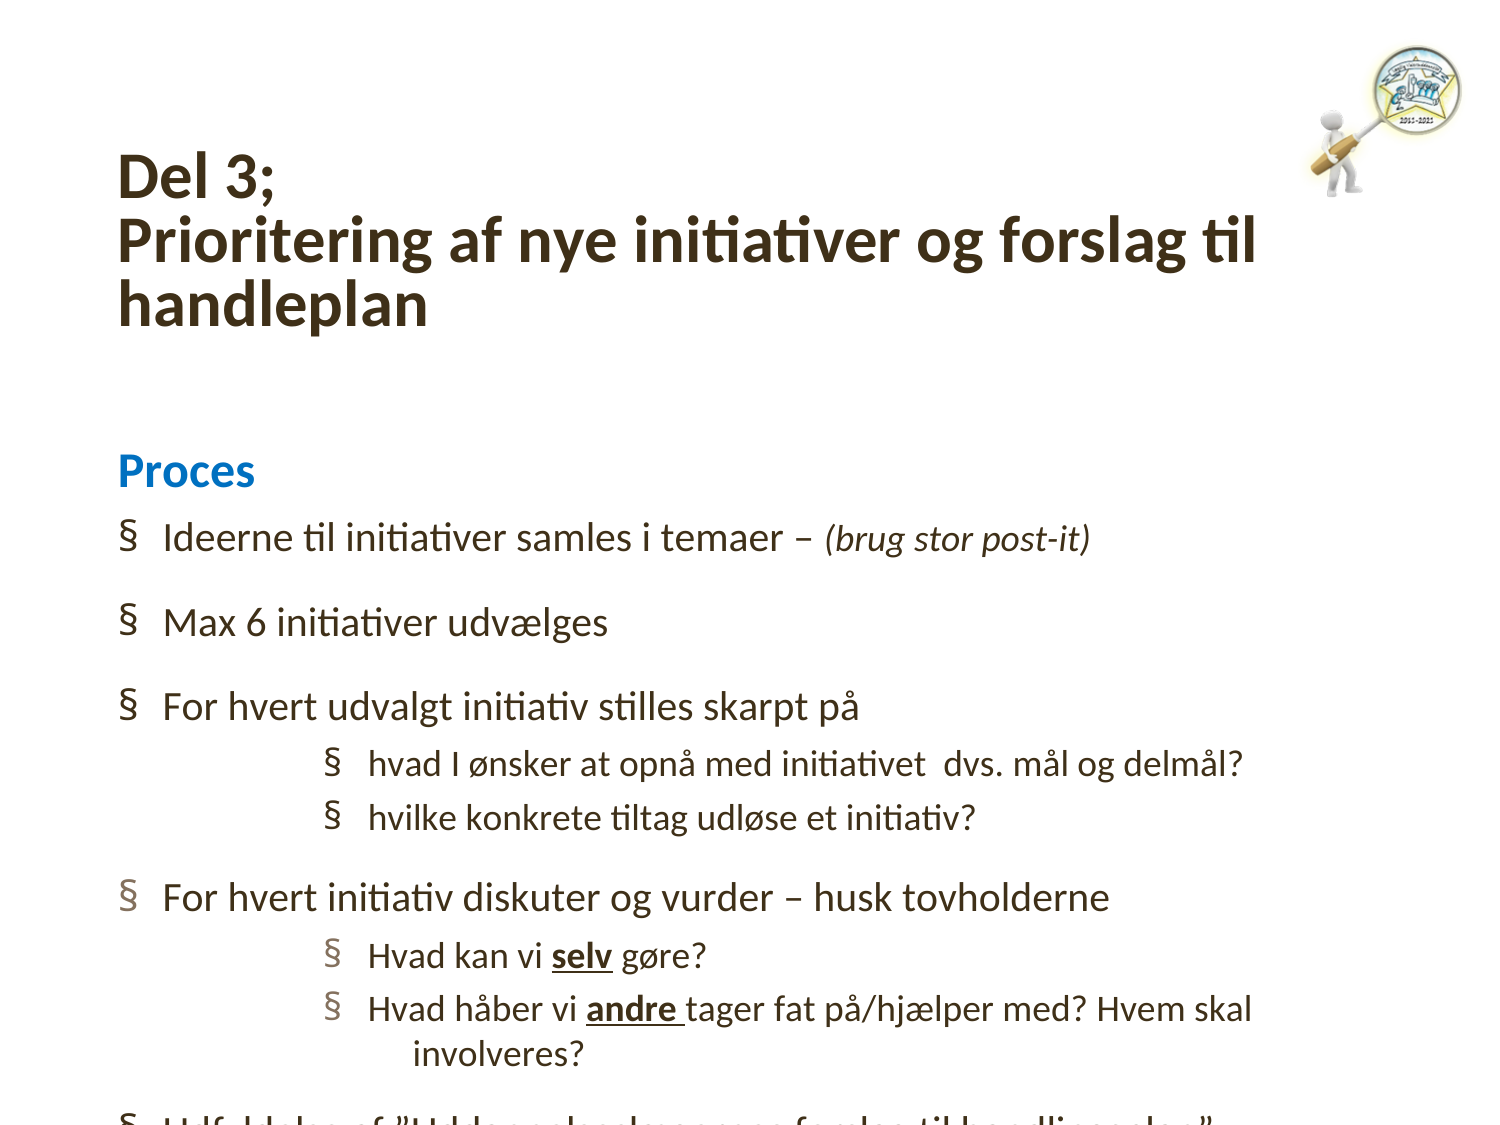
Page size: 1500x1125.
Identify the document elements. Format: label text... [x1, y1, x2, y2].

picture [1298, 33, 1481, 216]
title Del 3; Prioritering af nye initiativer og forslag til handleplan [117, 147, 1299, 298]
list Proces Ideerne til initiativer samles i temaer – (brug stor post-it) Max 6 initiativer udvælges For hvert udvalgt initiativ stilles skarpt på hvad I ønsker at opnå med initiativet dvs. mål og delmål? hvilke konkrete tiltag udløse et initiativ? For hvert initiativ diskuter og vurder – husk tovholderne Hvad kan vi selv gøre? Hvad håber vi andre tager fat på/hjælper med? Hvem skal involveres? Udfyldelse af ”Uddannelseslægernes forslag til handlingsplan” udfyldes af mødeleder/referent under og efter mødet [117, 437, 1433, 1048]
text_box [596, 1070, 928, 1125]
